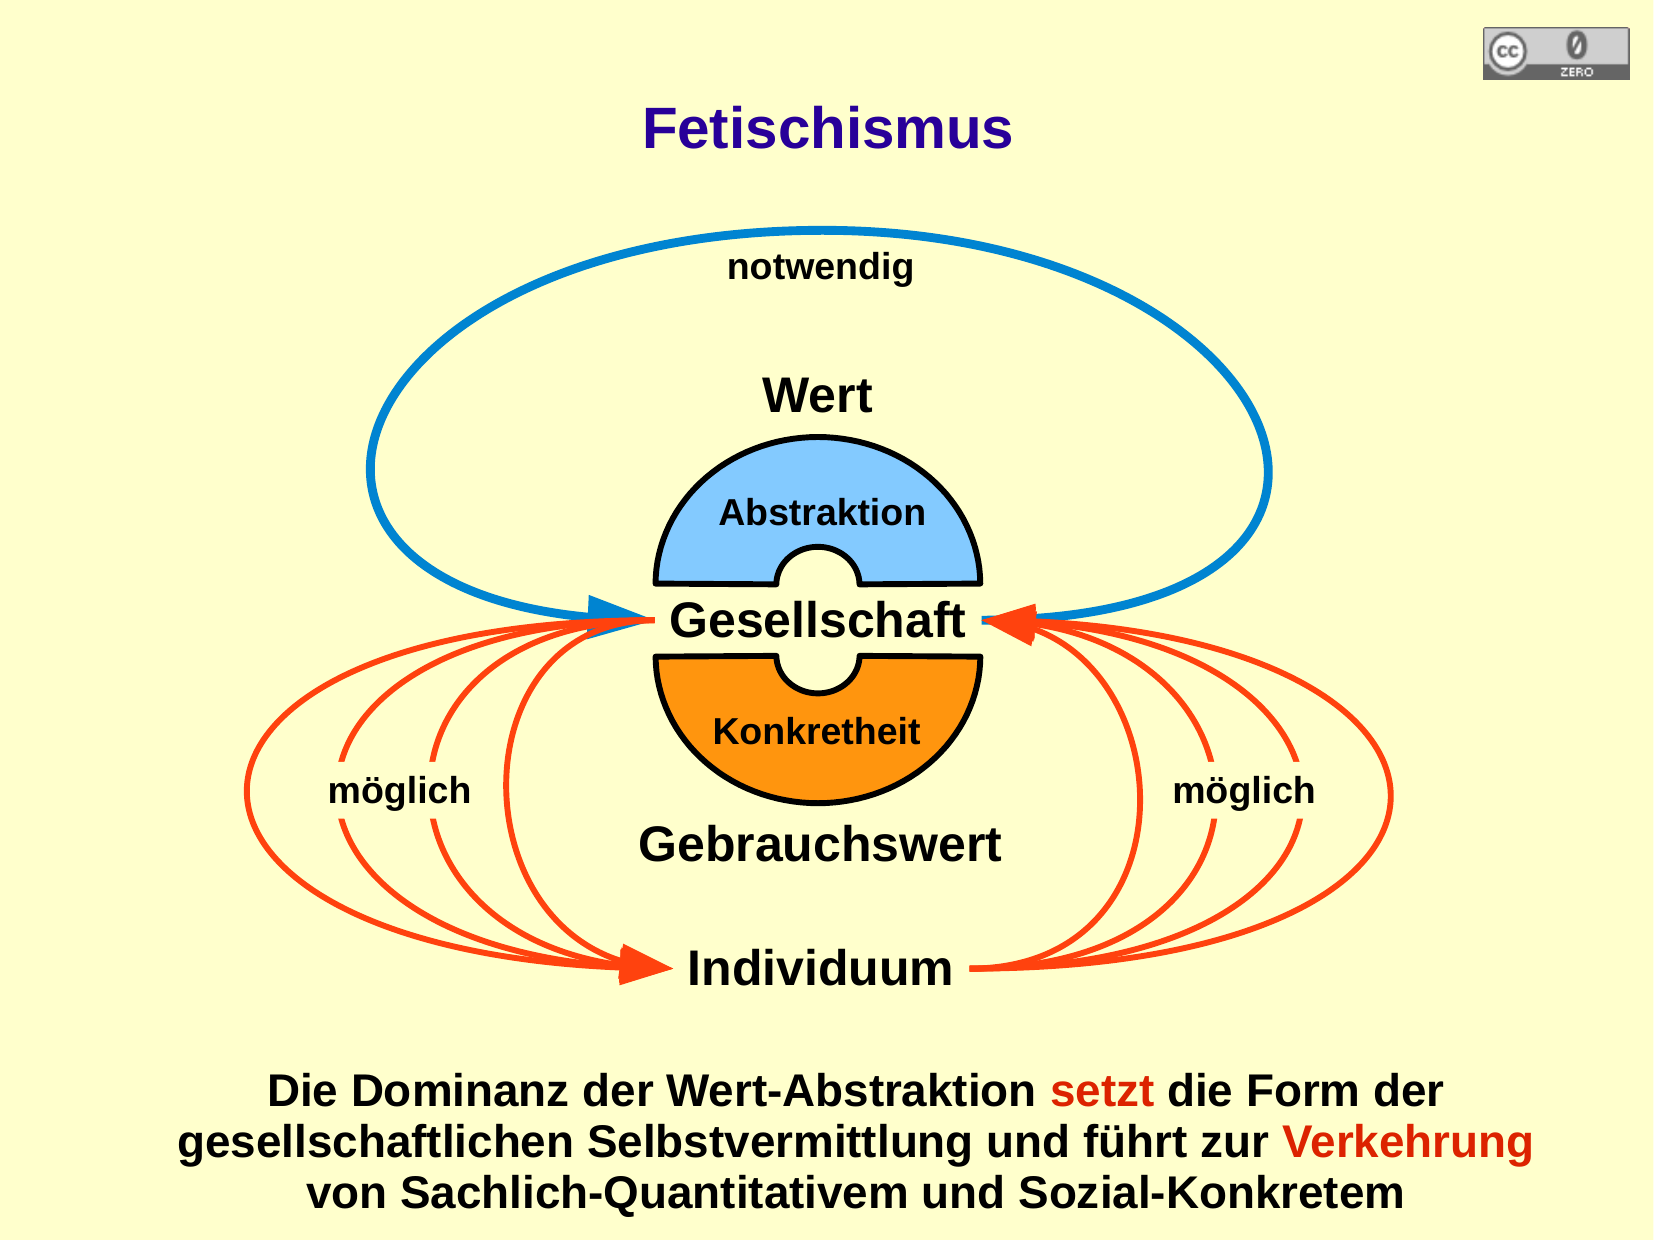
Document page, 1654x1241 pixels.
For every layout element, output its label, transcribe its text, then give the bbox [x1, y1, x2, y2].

text_box Konkretheit [697, 702, 936, 760]
text_box möglich [312, 761, 487, 819]
text_box [655, 437, 981, 585]
title Fetischismus [86, 49, 1571, 207]
text_box notwendig [712, 238, 931, 296]
text_box Abstraktion [703, 484, 941, 542]
picture [1483, 27, 1630, 80]
text_box [703, 760, 933, 804]
text_box Gebrauchswert [623, 808, 1018, 880]
text_box [655, 655, 981, 757]
text_box Wert [747, 360, 888, 432]
text_box Individuum [673, 933, 970, 1005]
text_box Die Dominanz der Wert-Abstraktion setzt die Form der gesellschaftlichen Selbstvermittlung und führt zur Verkehrung von Sachlich-Quantitativem und Sozial-Konkretem [162, 1057, 1550, 1226]
text_box möglich [1157, 761, 1332, 819]
text_box Gesellschaft [654, 584, 982, 656]
